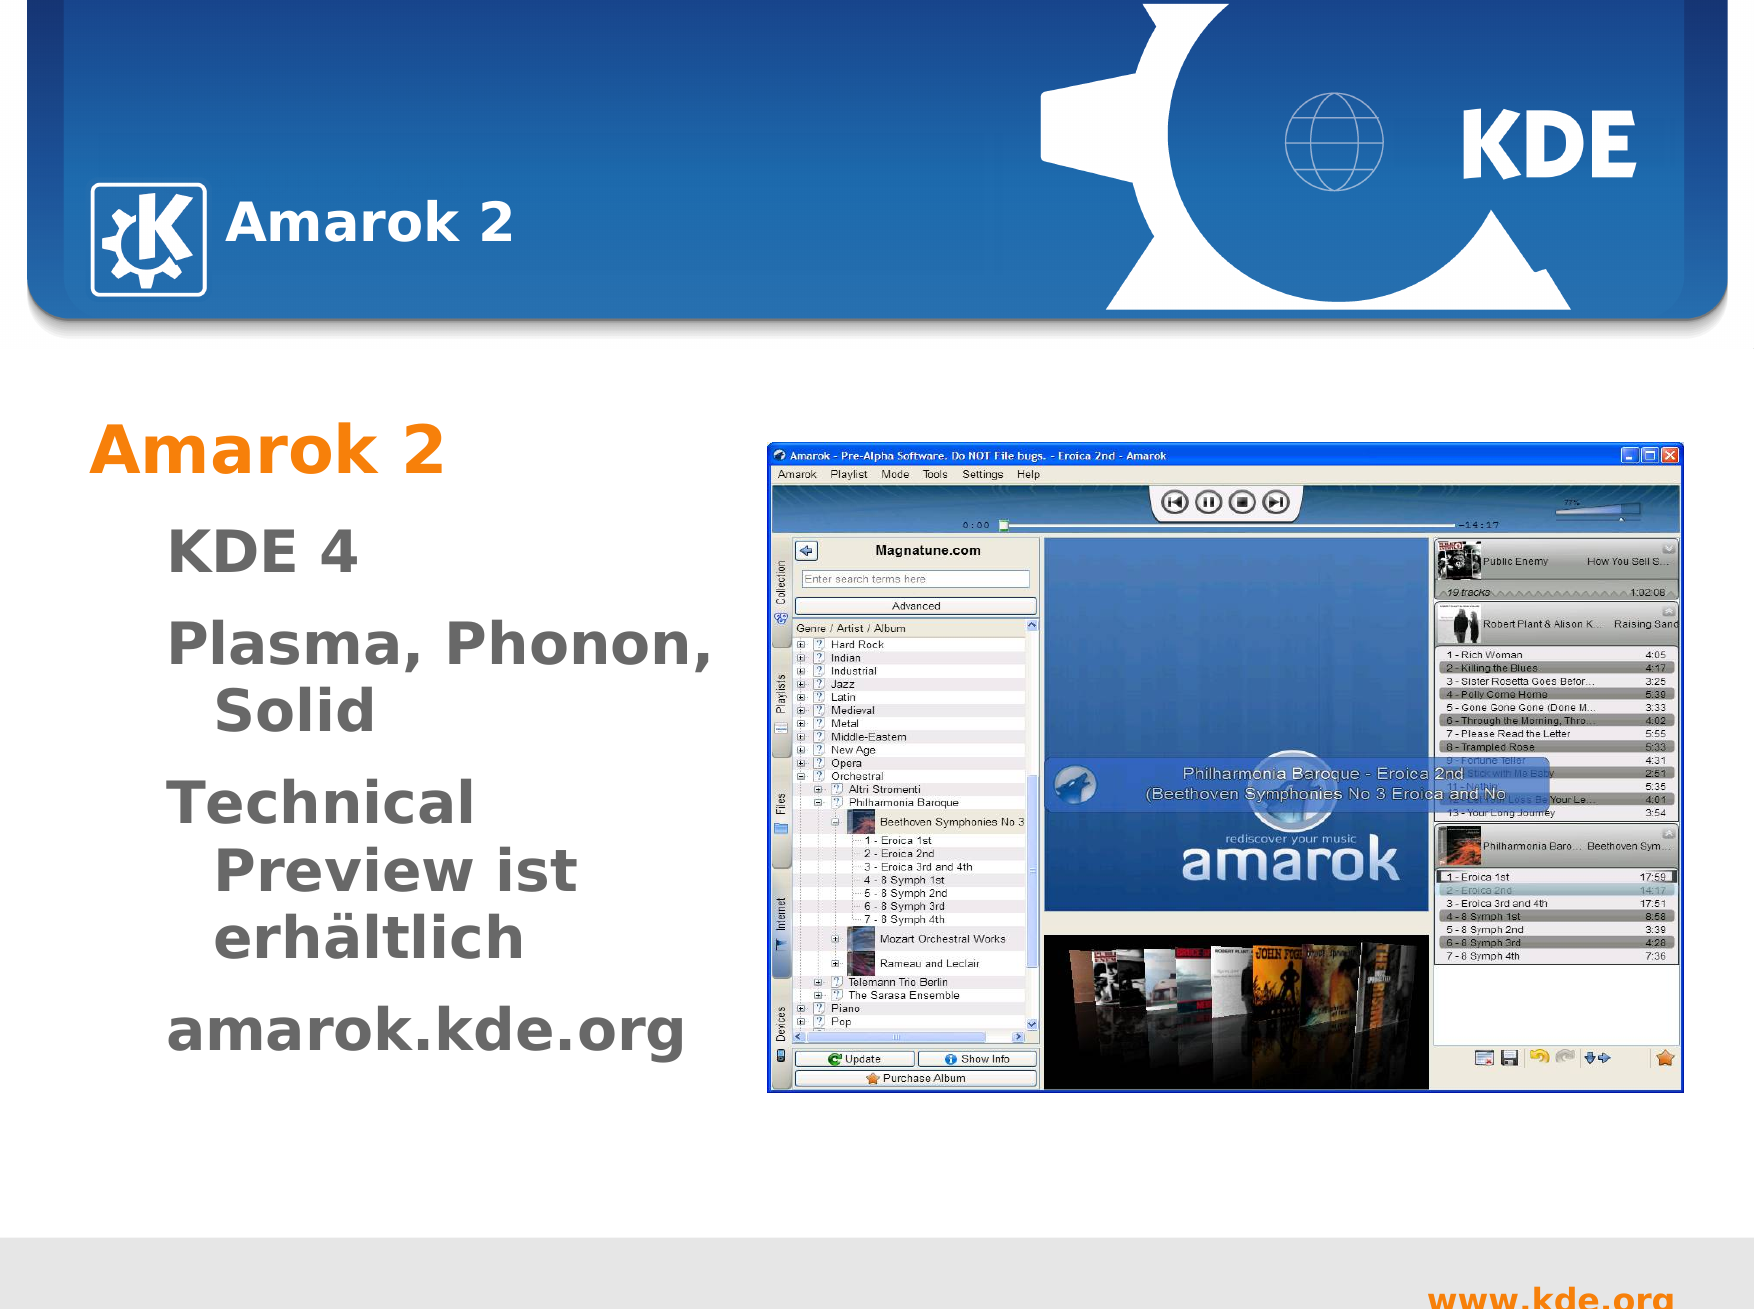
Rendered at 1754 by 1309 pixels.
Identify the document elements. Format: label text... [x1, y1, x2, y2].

list Amarok 2 KDE 4 Plasma, Phonon, Solid Technical Preview ist erhältlich amarok.kde.org [71, 411, 739, 1148]
picture [0, 0, 1754, 349]
picture [767, 442, 1684, 1093]
title Amarok 2 [225, 181, 1126, 265]
